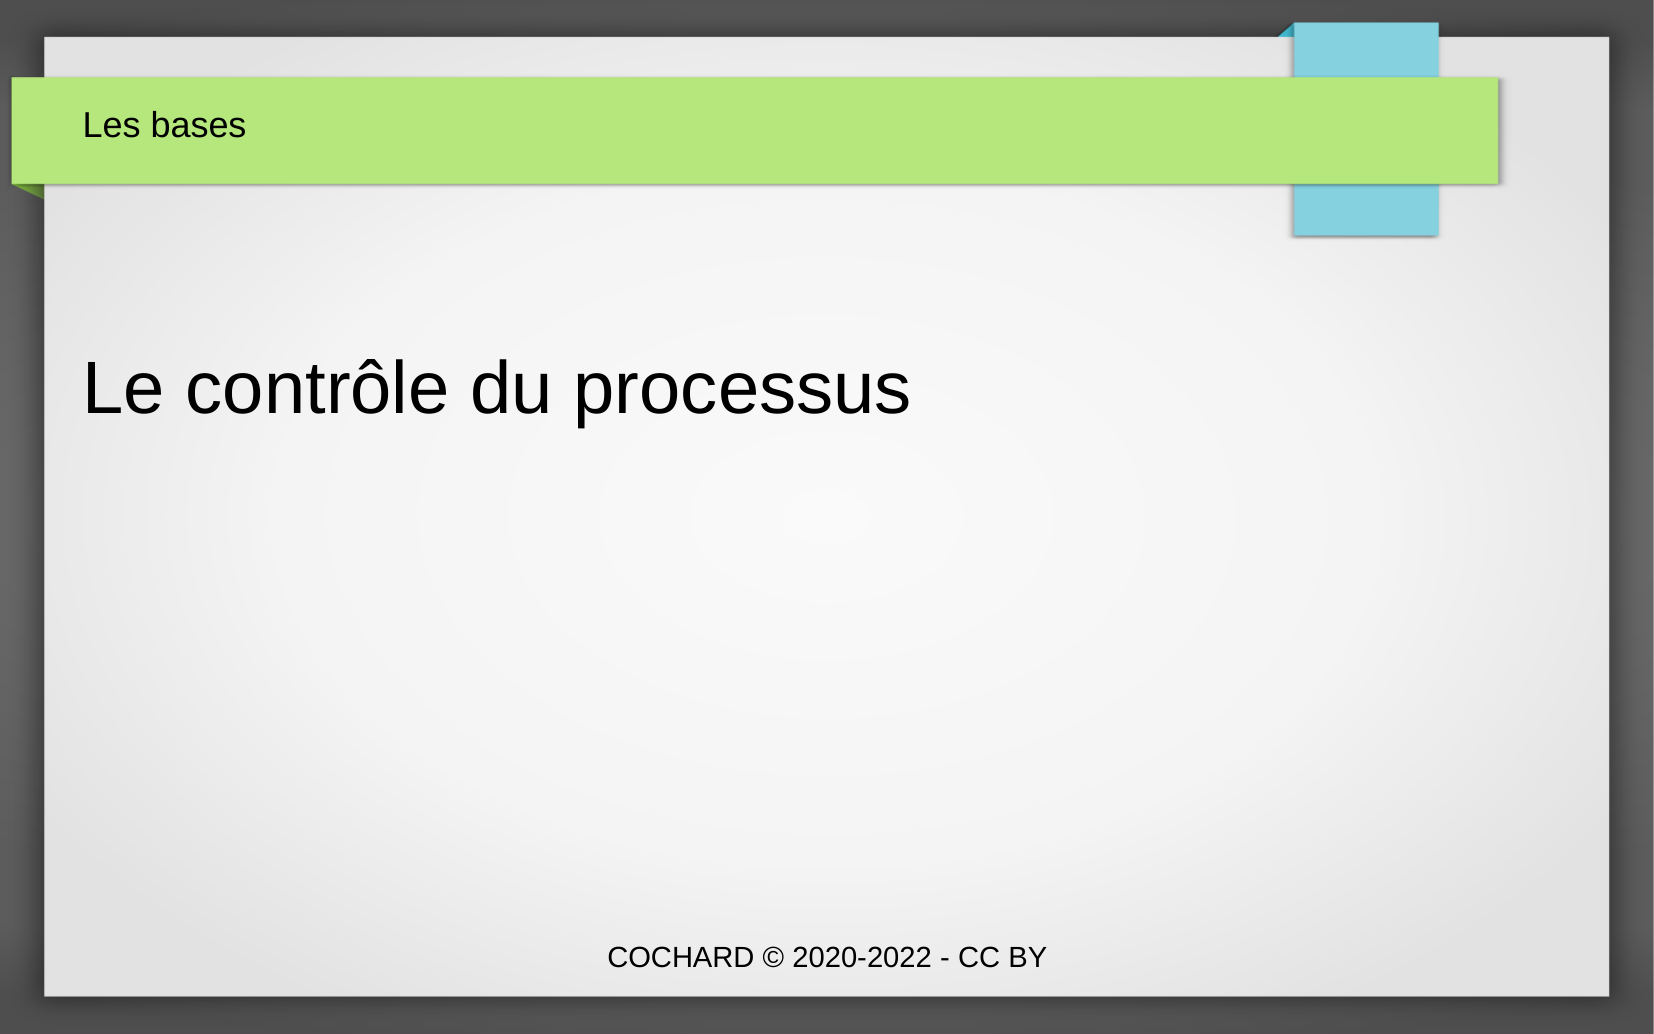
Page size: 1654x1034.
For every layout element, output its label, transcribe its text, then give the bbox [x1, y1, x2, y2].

picture [0, 0, 1654, 1034]
list Le contrôle du processus [82, 249, 1571, 849]
title Les bases [82, 39, 1235, 210]
